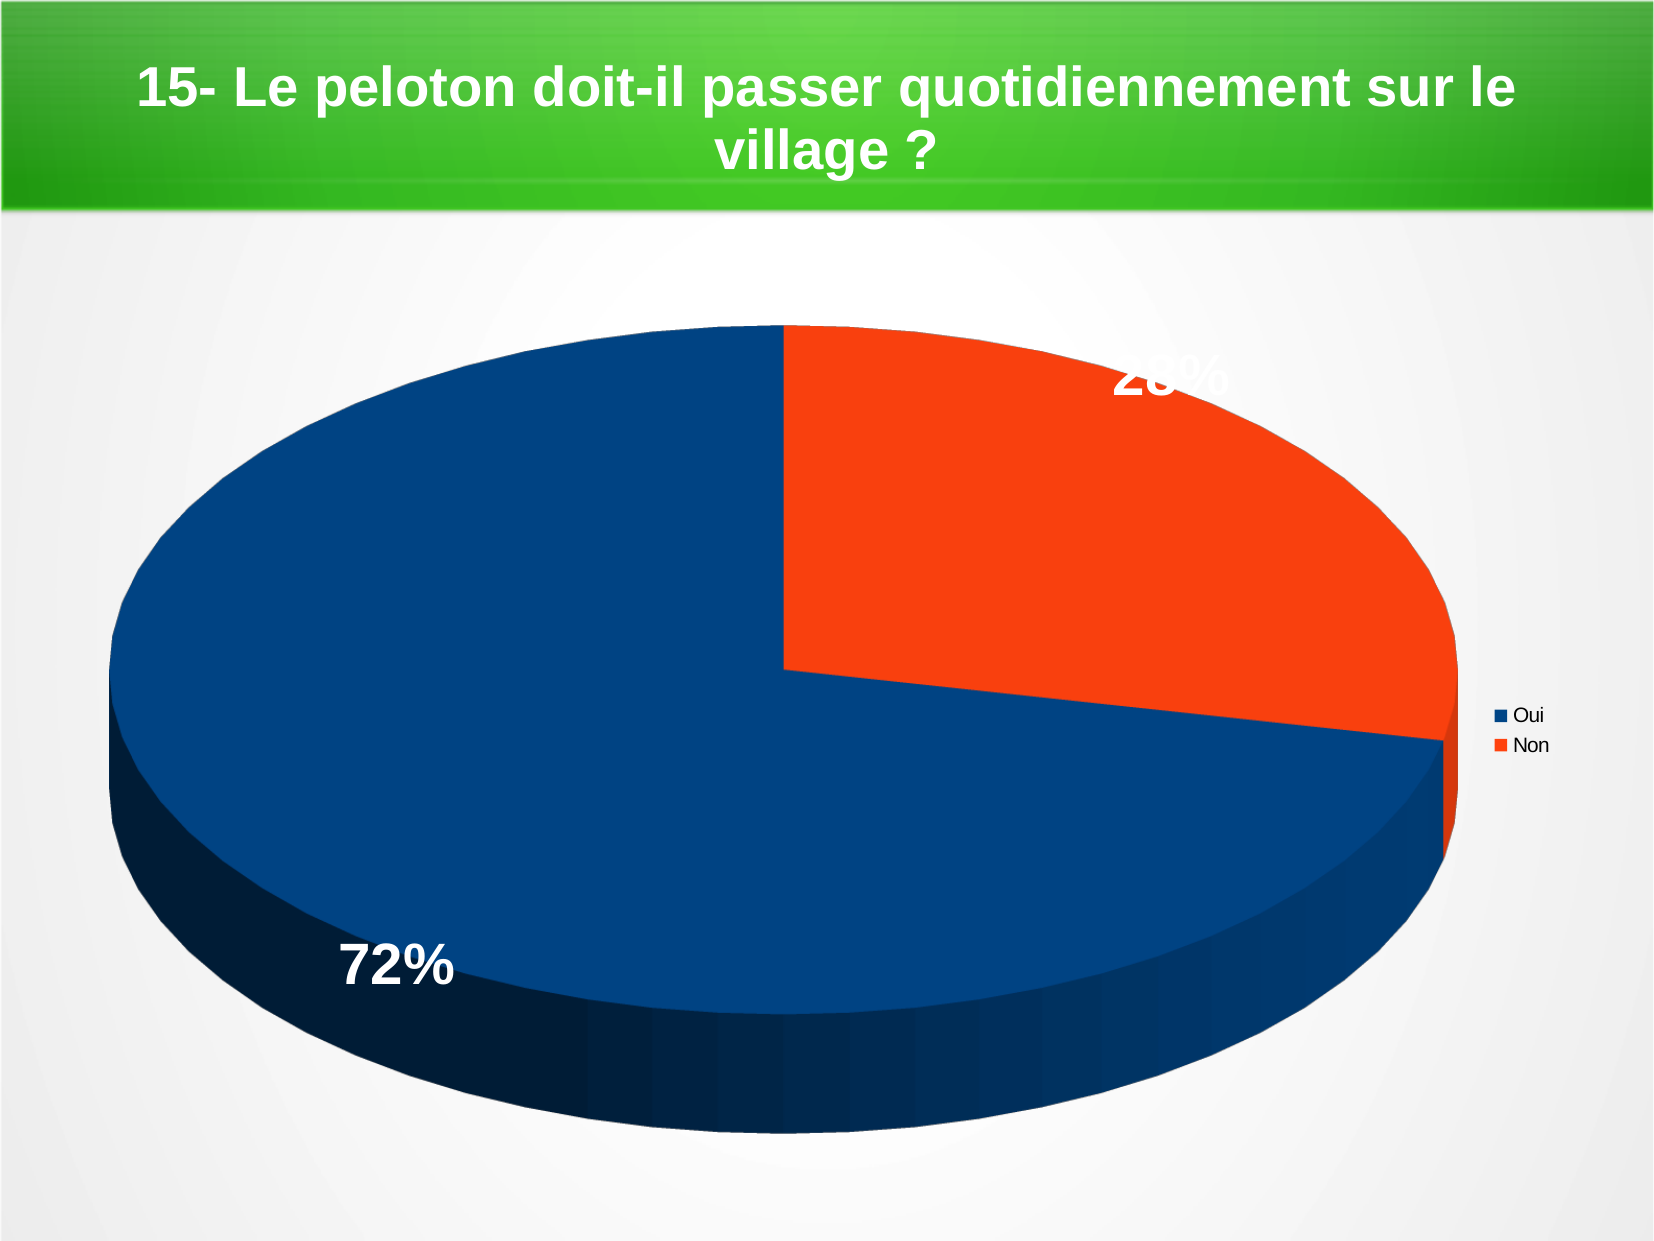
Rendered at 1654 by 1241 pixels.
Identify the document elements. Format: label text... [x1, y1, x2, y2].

chart [80, 289, 1569, 1172]
title 15- Le peloton doit-il passer quotidiennement sur le village ? [82, 47, 1571, 189]
picture [0, 0, 1654, 1241]
